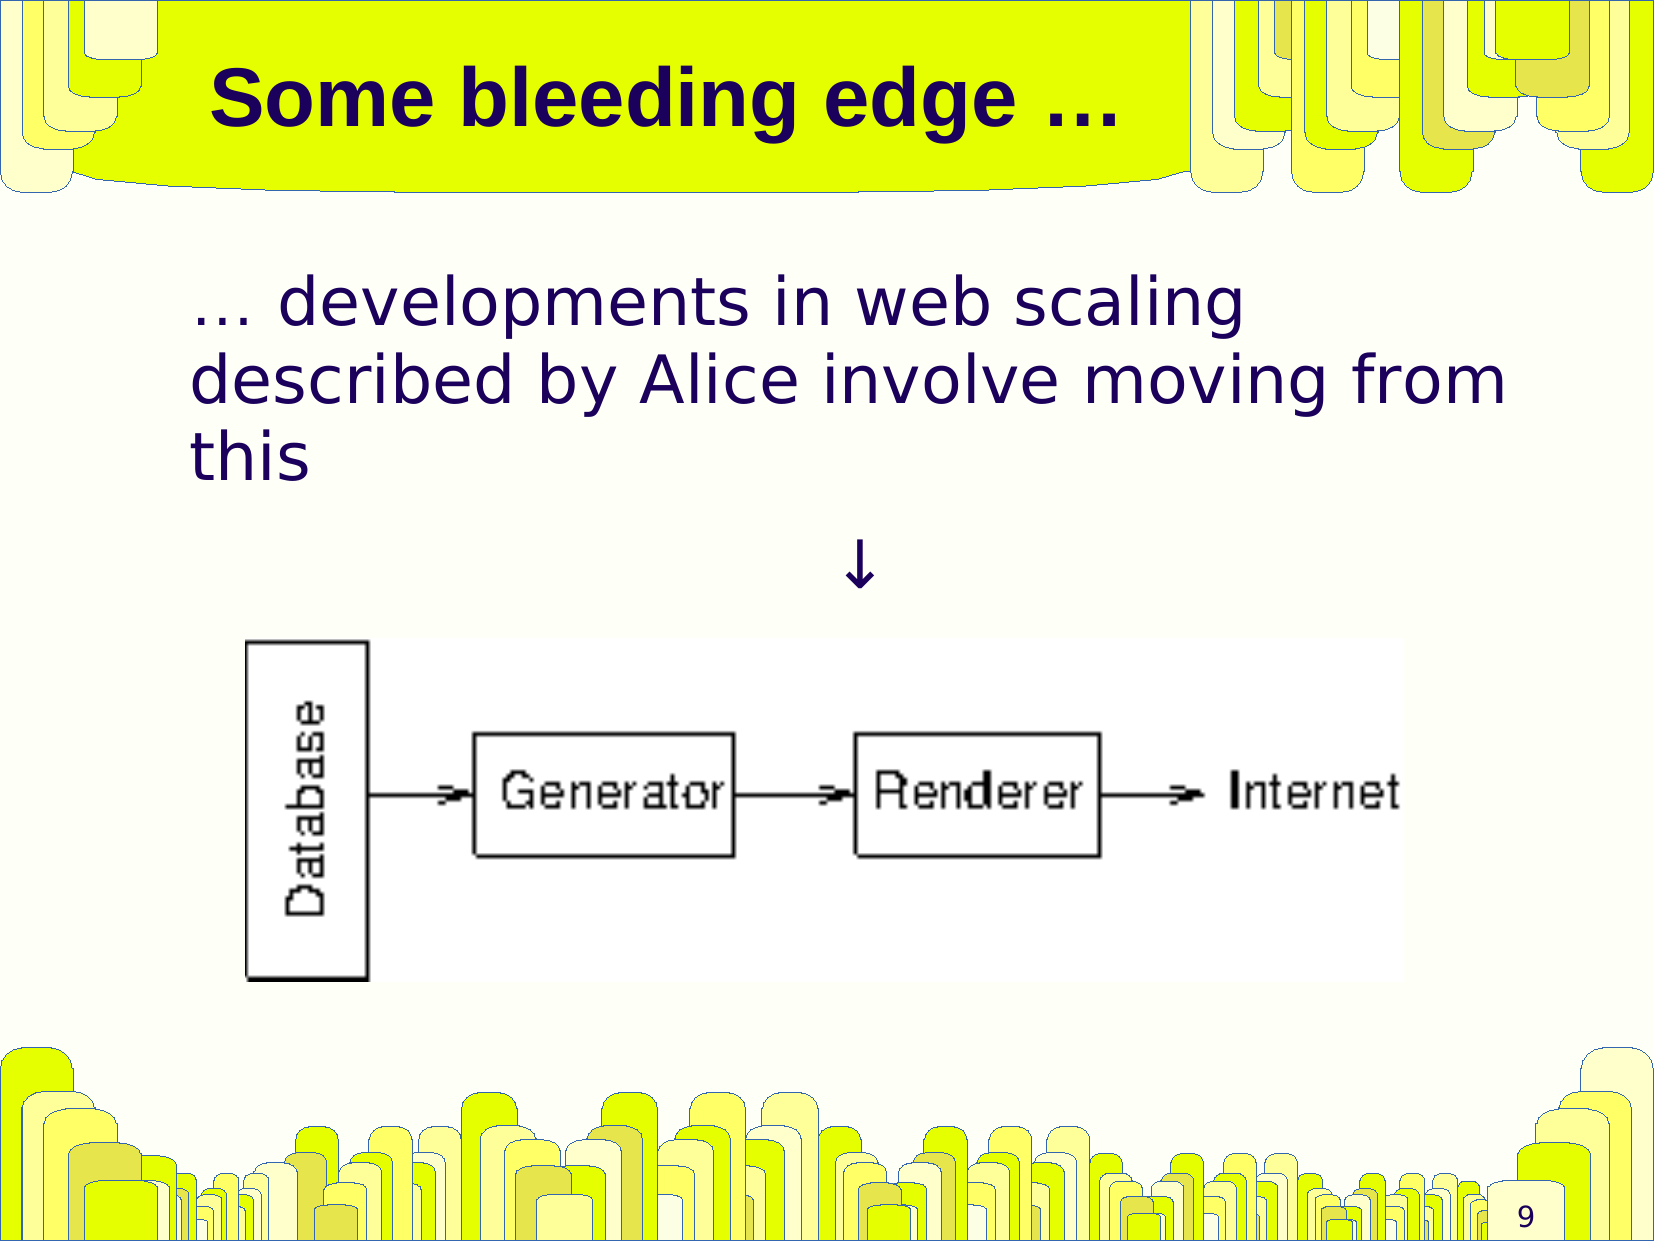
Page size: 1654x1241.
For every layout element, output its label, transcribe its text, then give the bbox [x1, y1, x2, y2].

list … developments in web scaling described by Alice involve moving from this ↓ [118, 263, 1531, 607]
picture [245, 638, 1404, 982]
title Some bleeding edge … [176, 22, 1158, 172]
